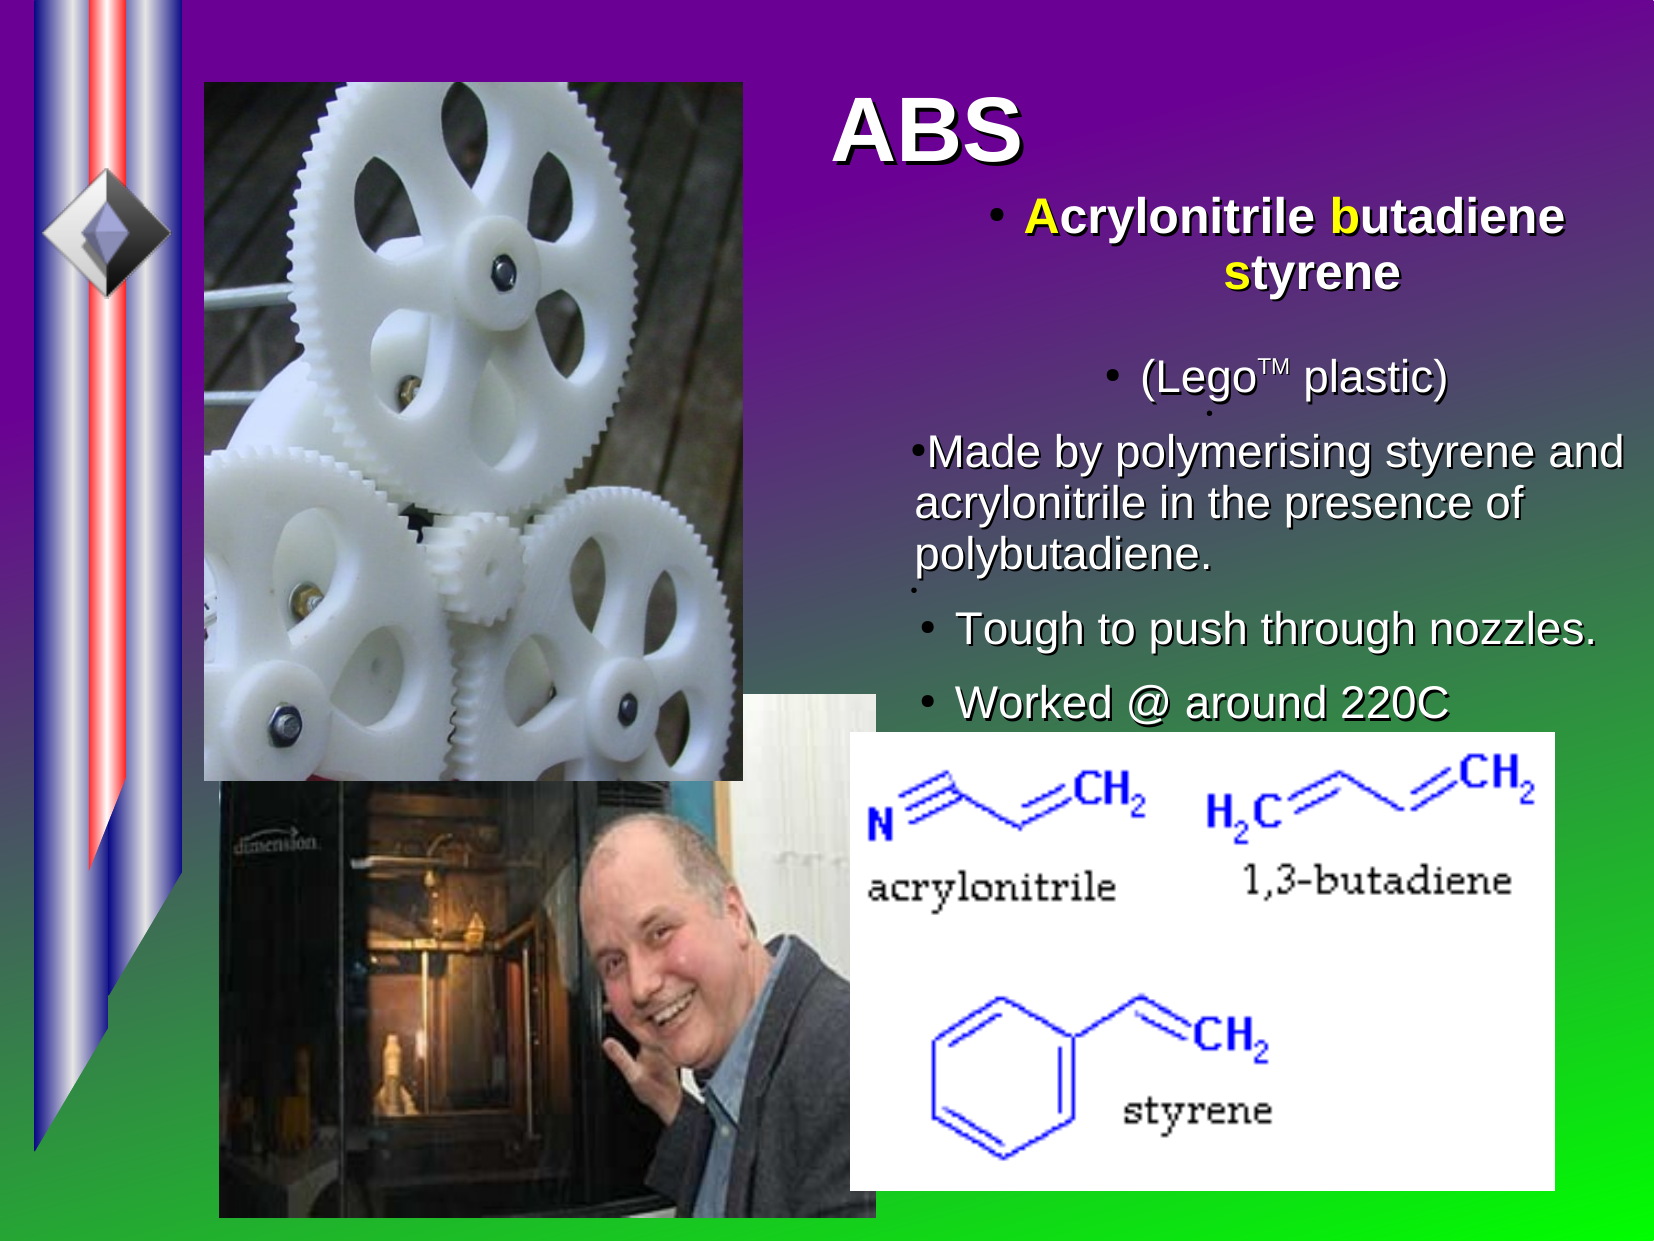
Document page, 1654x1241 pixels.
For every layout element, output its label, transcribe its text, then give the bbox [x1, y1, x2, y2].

picture [40, 165, 174, 299]
picture [204, 82, 1555, 1218]
subtitle Acrylonitrile butadiene styrene (LegoTM plastic) Made by polymerising styrene and acrylonitrile in the presence of polybutadiene. Tough to push through nozzles. Worked @ around 220C [848, 166, 1634, 751]
title ABS [196, 26, 1603, 234]
